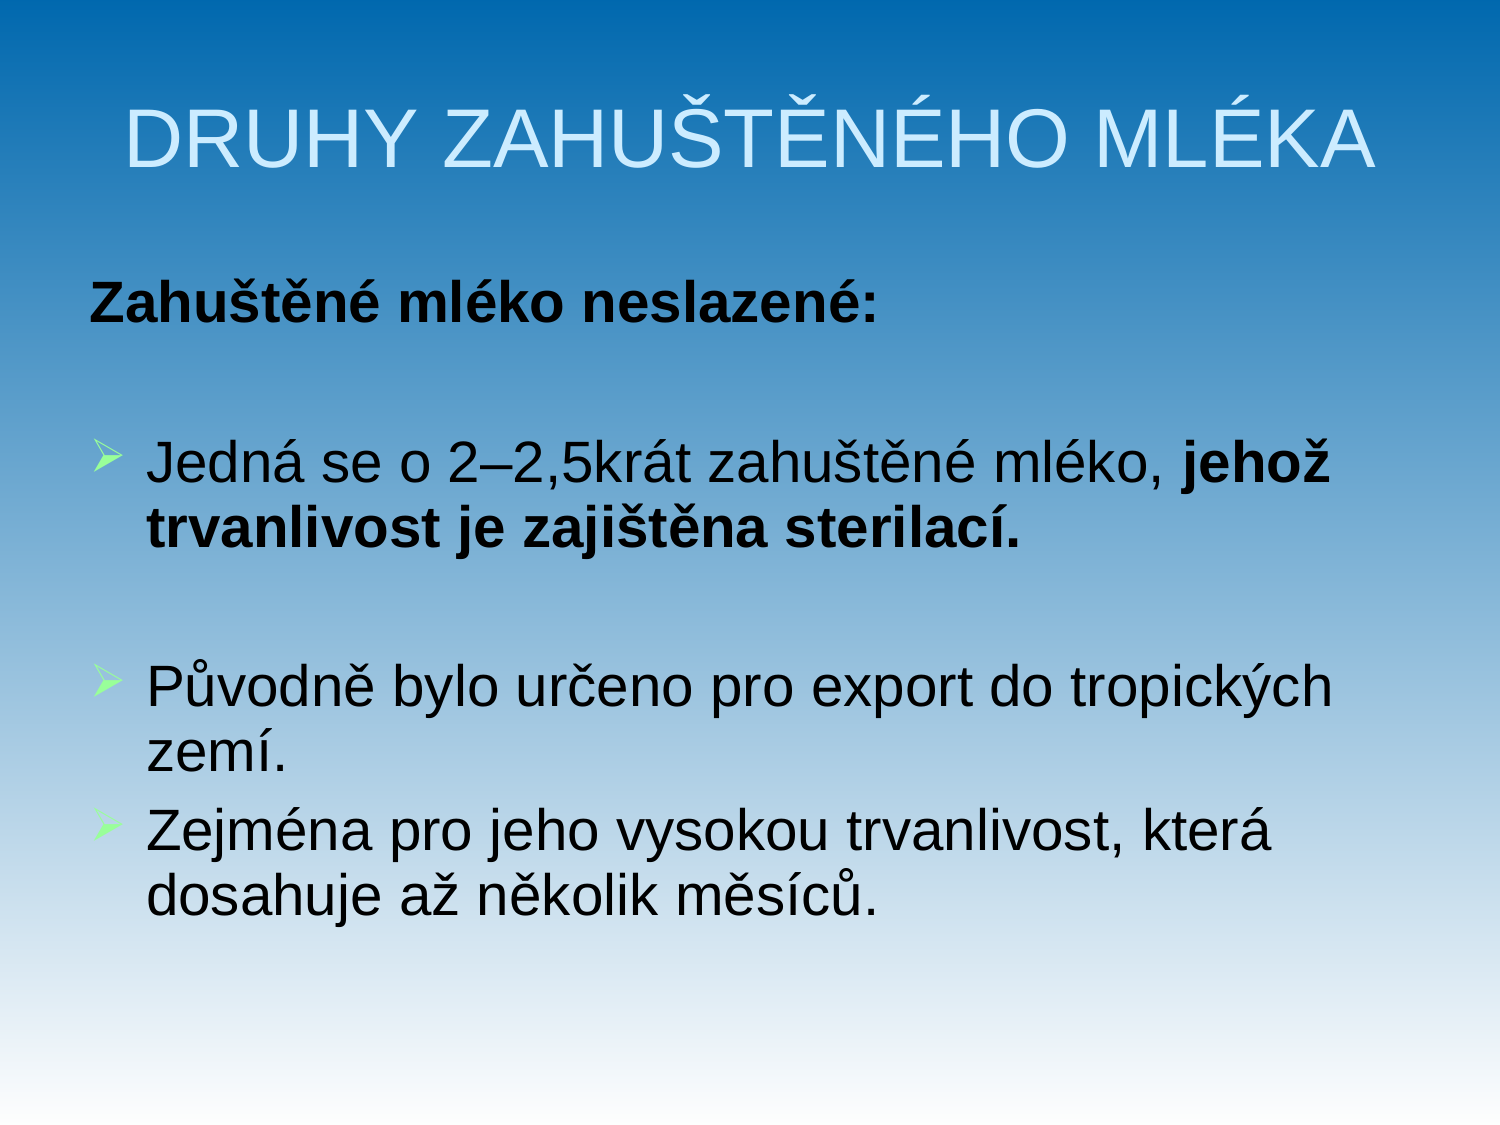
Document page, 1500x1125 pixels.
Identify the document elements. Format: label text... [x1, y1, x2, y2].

title DRUHY ZAHUŠTĚNÉHO MLÉKA [75, 45, 1426, 233]
list Zahuštěné mléko neslazené: Jedná se o 2–2,5krát zahuštěné mléko, jehož trvanlivost je zajištěna sterilací. Původně bylo určeno pro export do tropických zemí. Zejména pro jeho vysokou trvanlivost, která dosahuje až několik měsíců. [75, 262, 1426, 1006]
